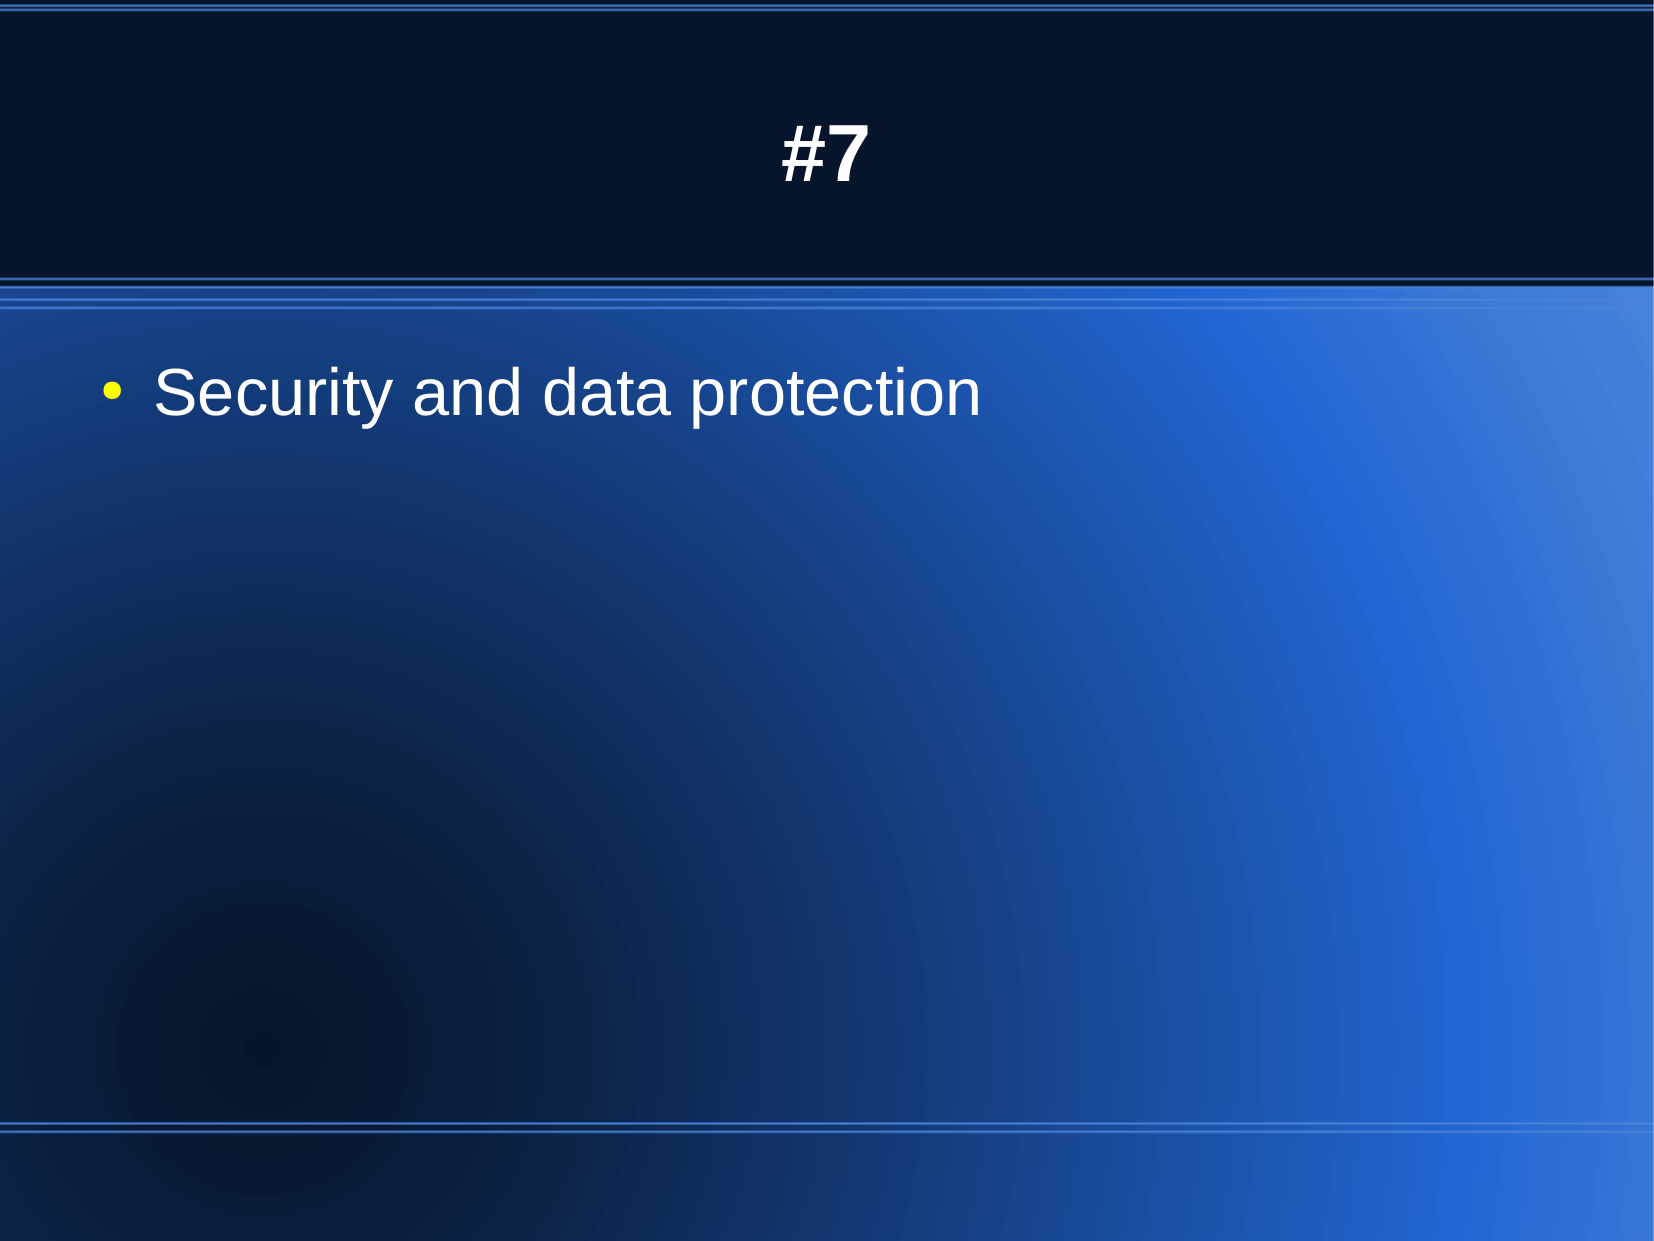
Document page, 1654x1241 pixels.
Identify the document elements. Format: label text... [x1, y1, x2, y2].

list Security and data protection [82, 355, 1571, 1075]
title #7 [82, 49, 1571, 257]
picture [0, 0, 1654, 1241]
